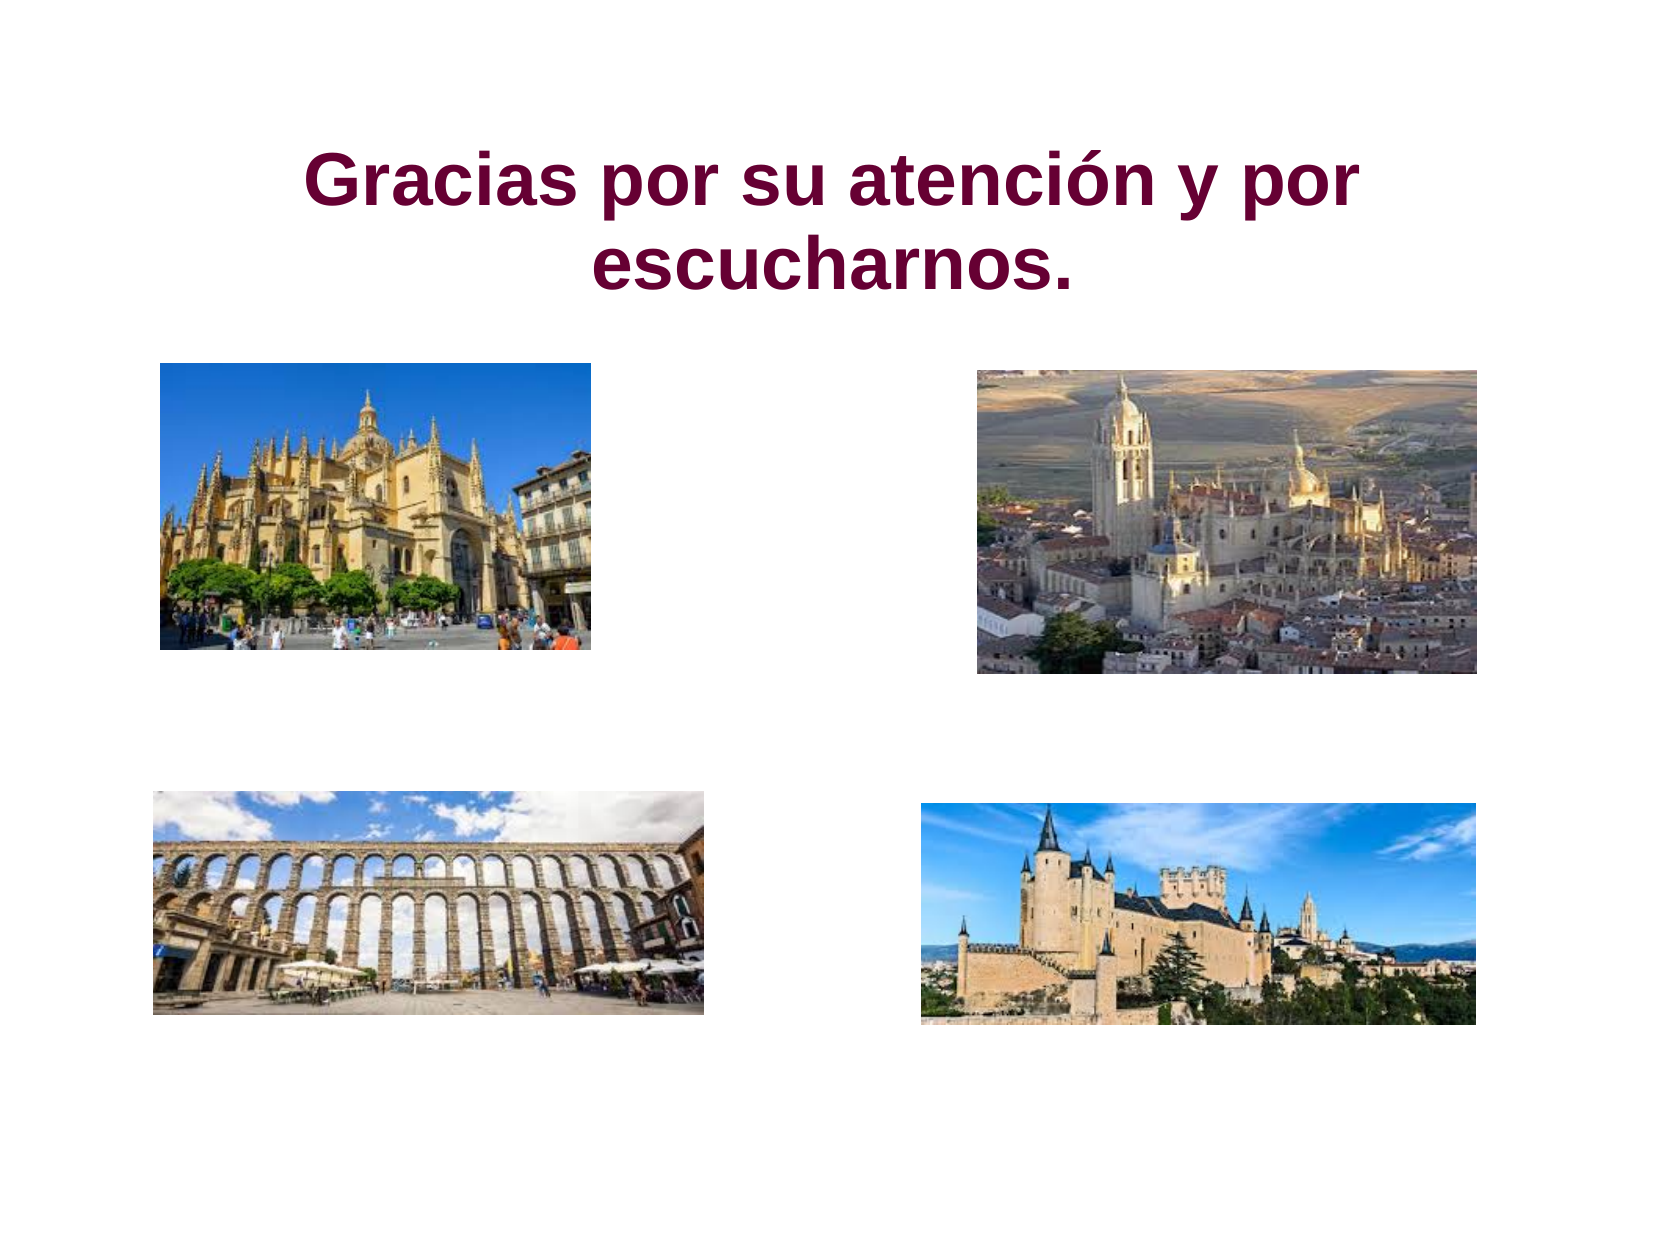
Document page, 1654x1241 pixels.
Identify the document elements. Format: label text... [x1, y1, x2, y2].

text_box Gracias por su atención y por escucharnos. [82, 129, 1583, 313]
picture [160, 363, 591, 650]
picture [921, 803, 1476, 1025]
picture [153, 791, 704, 1015]
picture [977, 370, 1477, 674]
